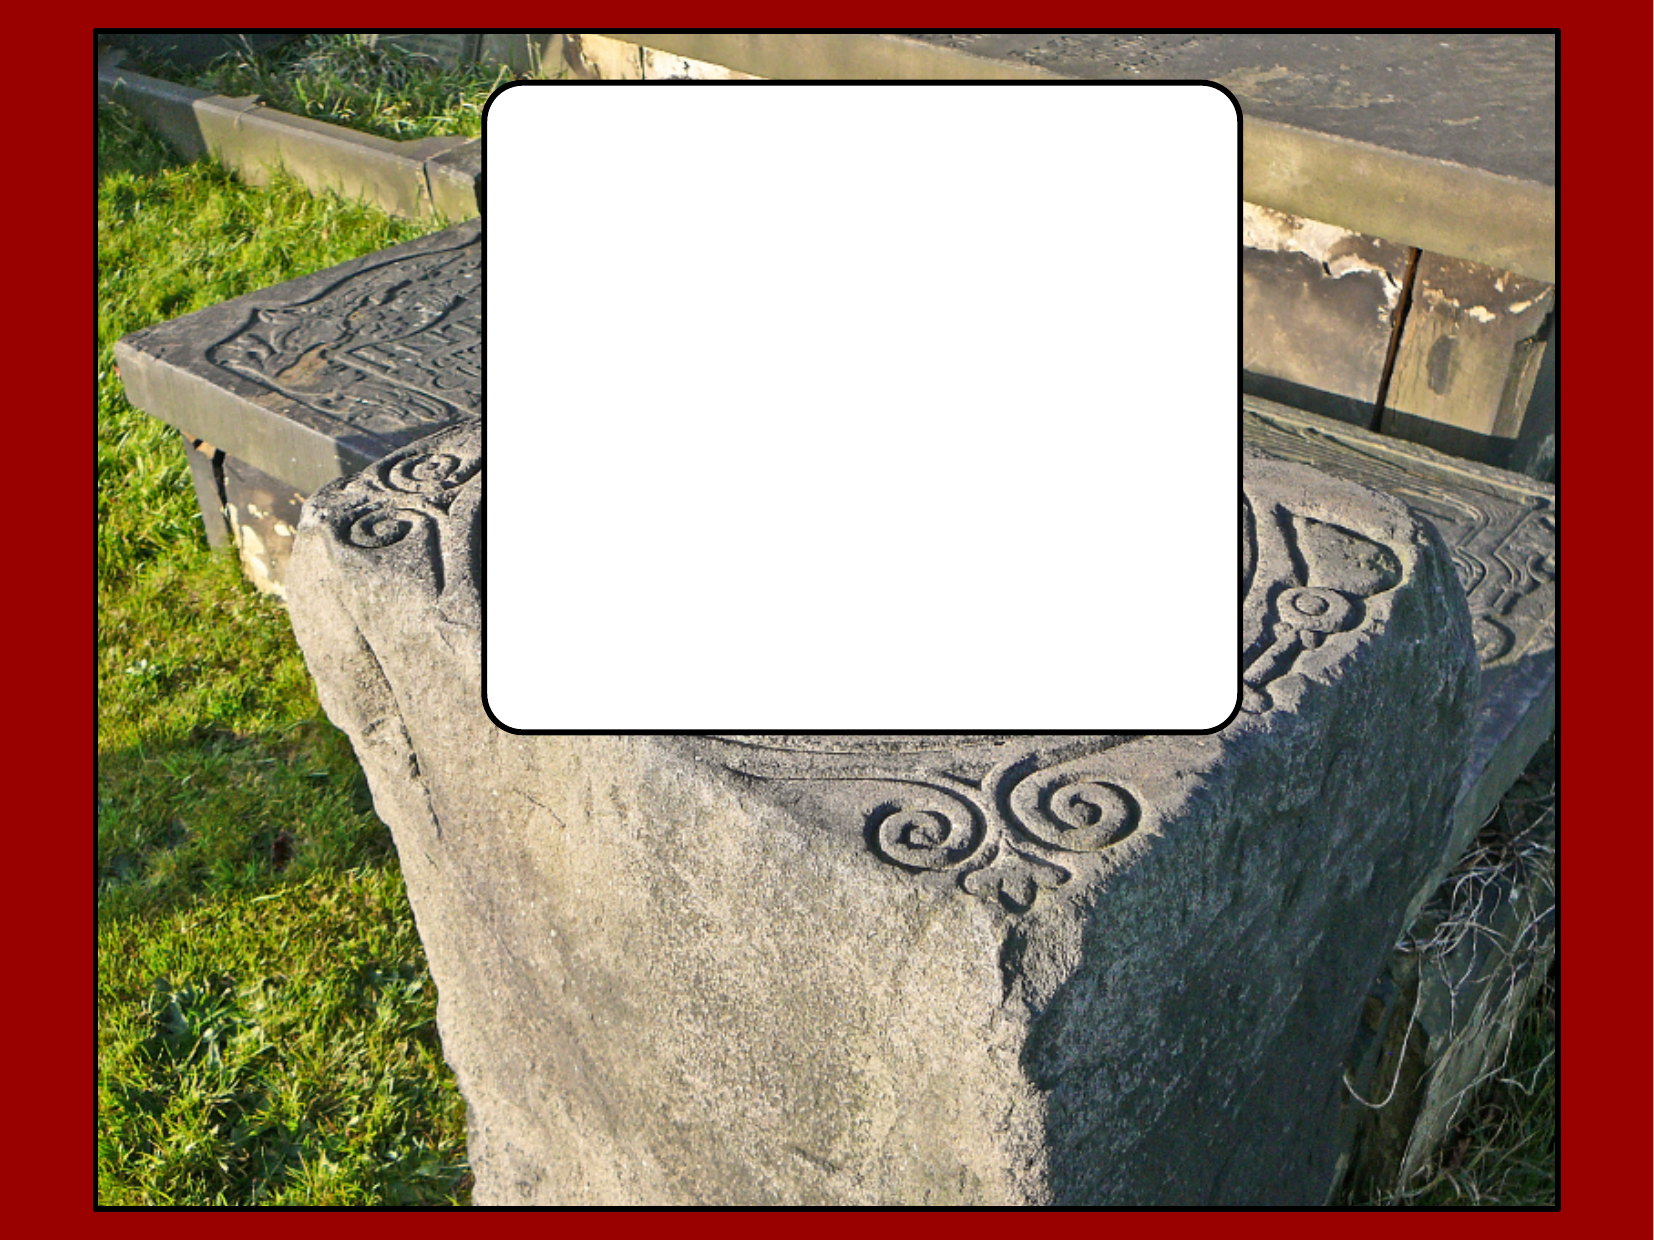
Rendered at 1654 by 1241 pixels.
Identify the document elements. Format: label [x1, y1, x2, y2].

text_box [484, 82, 1241, 733]
picture [98, 33, 1556, 1207]
